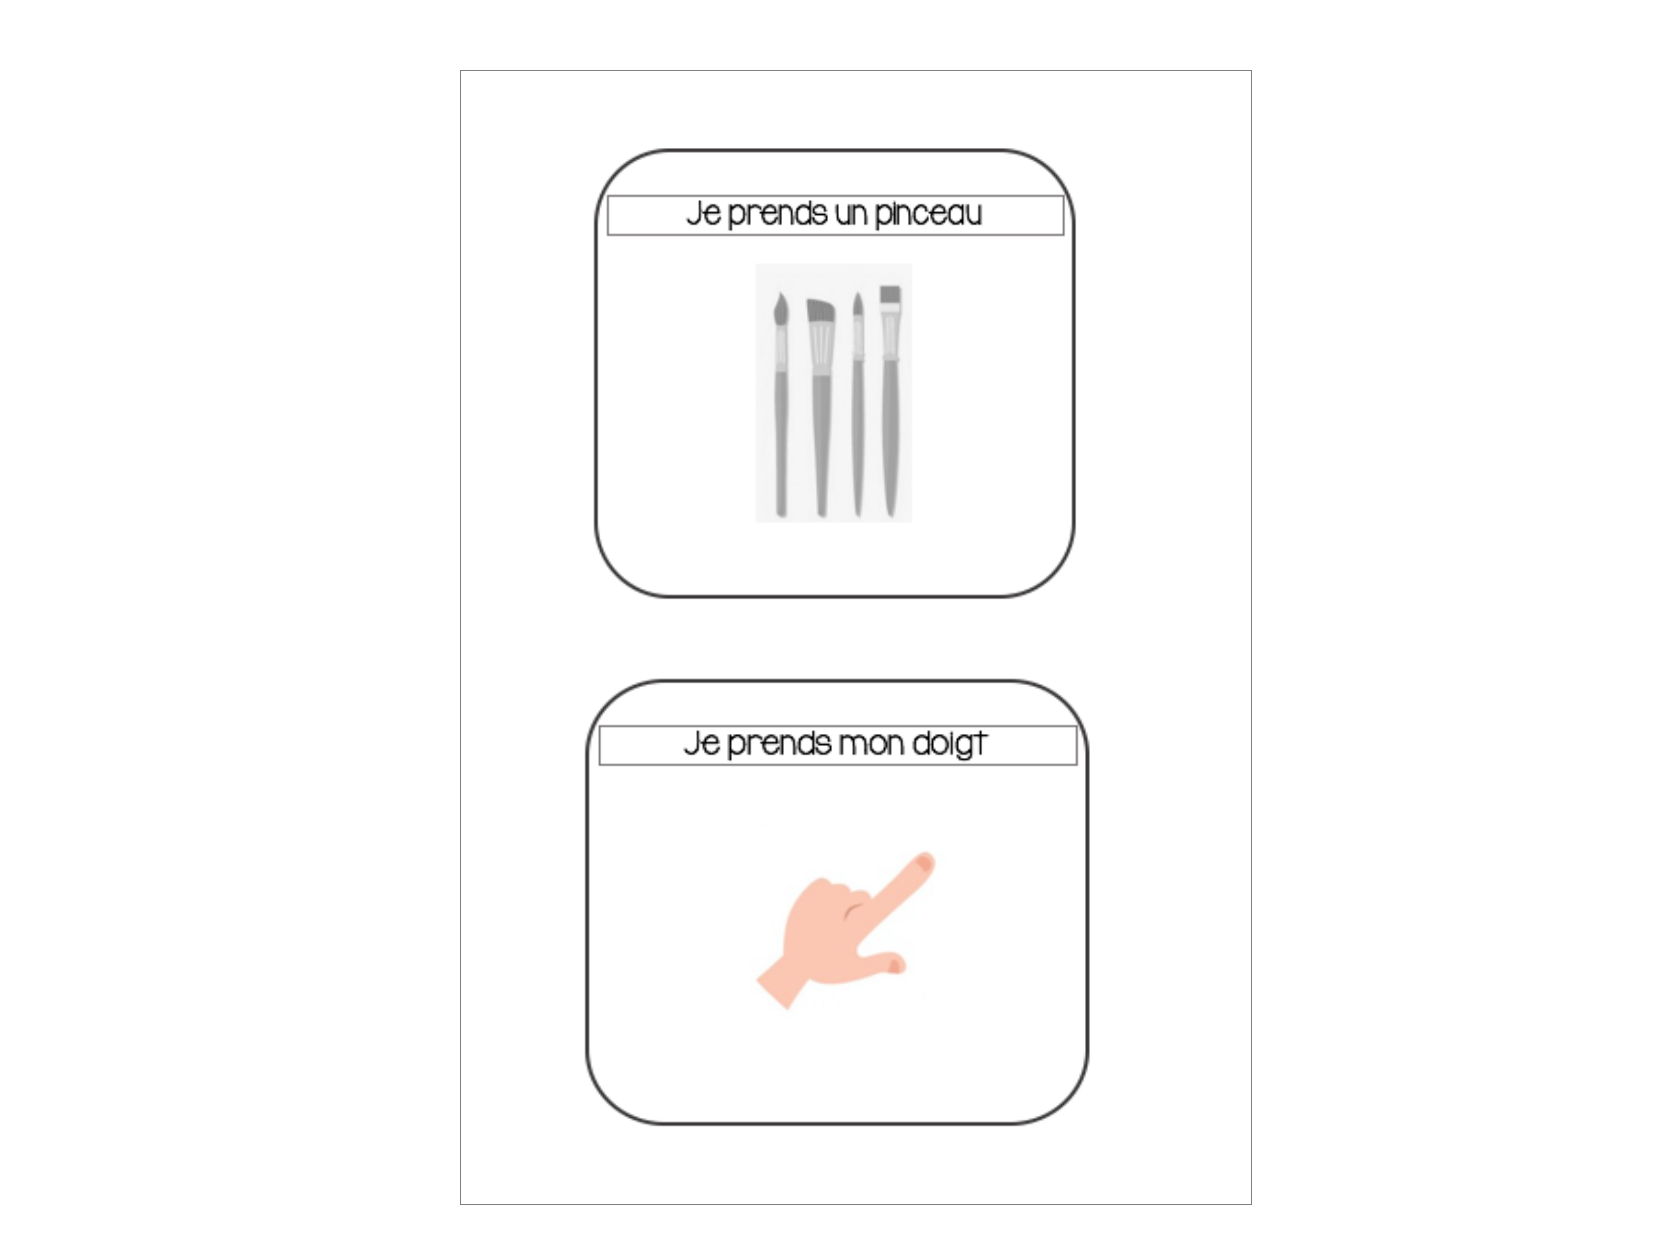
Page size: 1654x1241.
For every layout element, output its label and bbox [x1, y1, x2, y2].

picture [578, 134, 1111, 615]
picture [578, 661, 1111, 1141]
